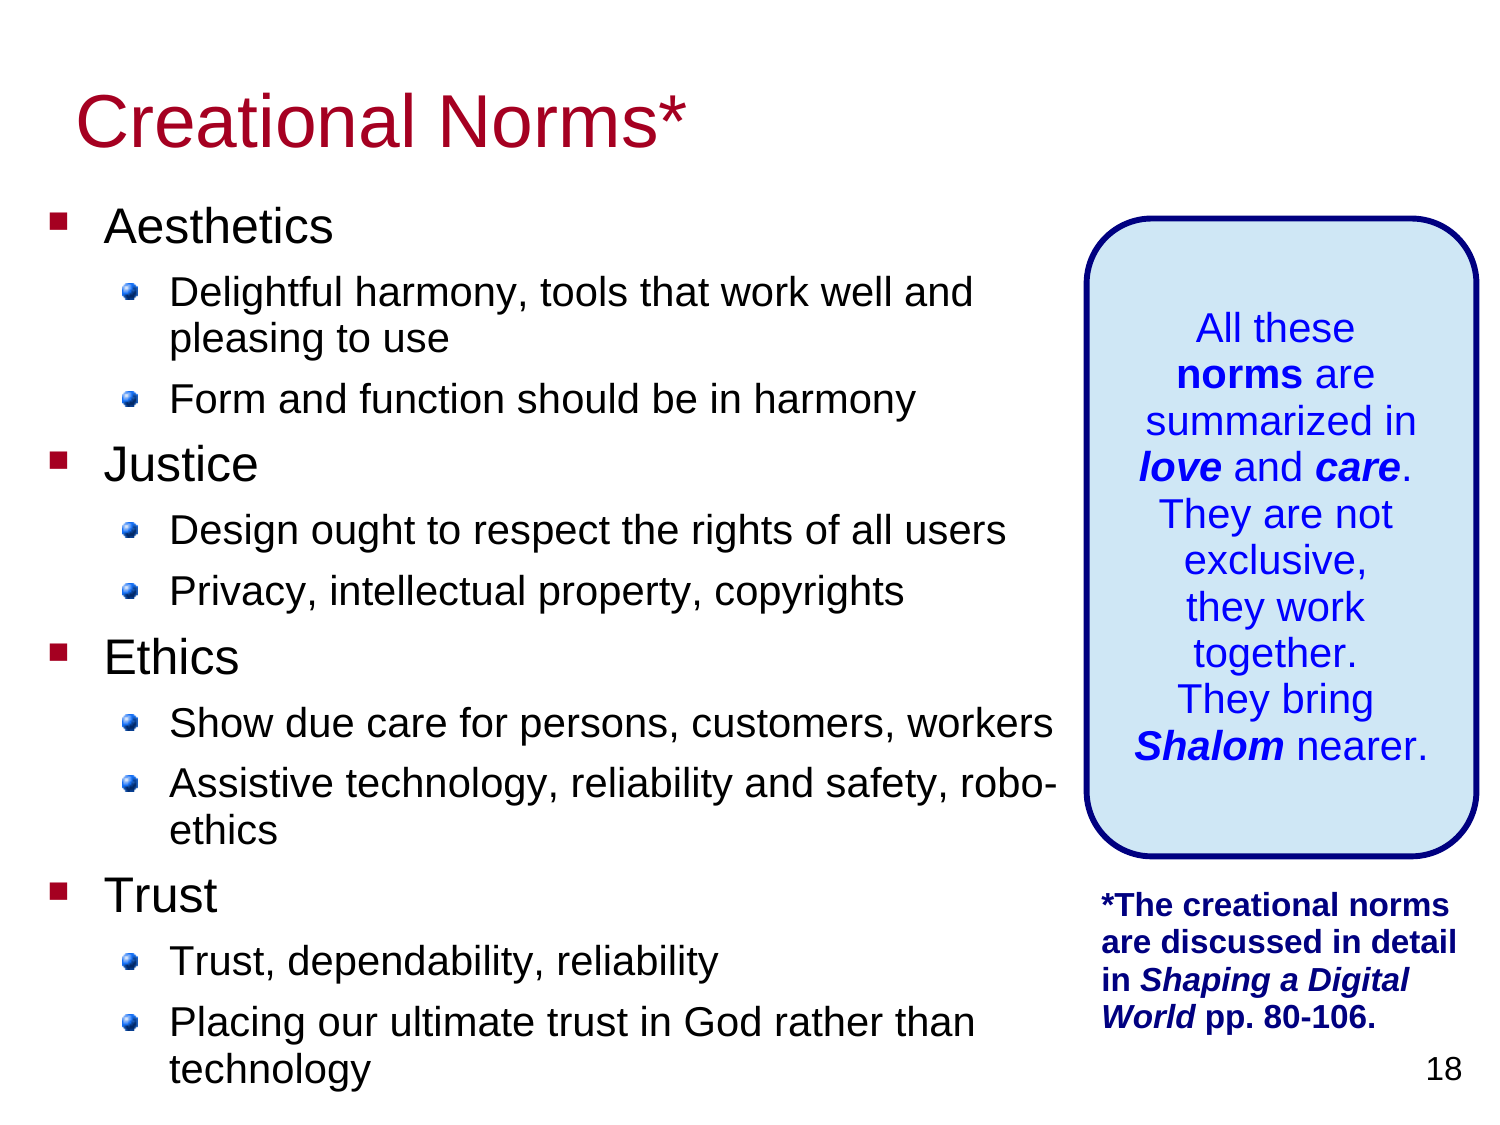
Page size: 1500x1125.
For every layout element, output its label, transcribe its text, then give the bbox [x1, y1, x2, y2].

list Aesthetics Delightful harmony, tools that work well and pleasing to use Form and function should be in harmony Justice Design ought to respect the rights of all users Privacy, intellectual property, copyrights Ethics Show due care for persons, customers, workers Assistive technology, reliability and safety, robo-ethics Trust Trust, dependability, reliability Placing our ultimate trust in God rather than technology [47, 197, 1075, 1101]
title Creational Norms* [75, 27, 1425, 215]
text_box All these norms are summarized in love and care. They are not exclusive, they work together. They bring Shalom nearer. [1086, 218, 1477, 857]
text_box *The creational norms are discussed in detail in Shaping a Digital World pp. 80-106. [1086, 879, 1489, 1044]
